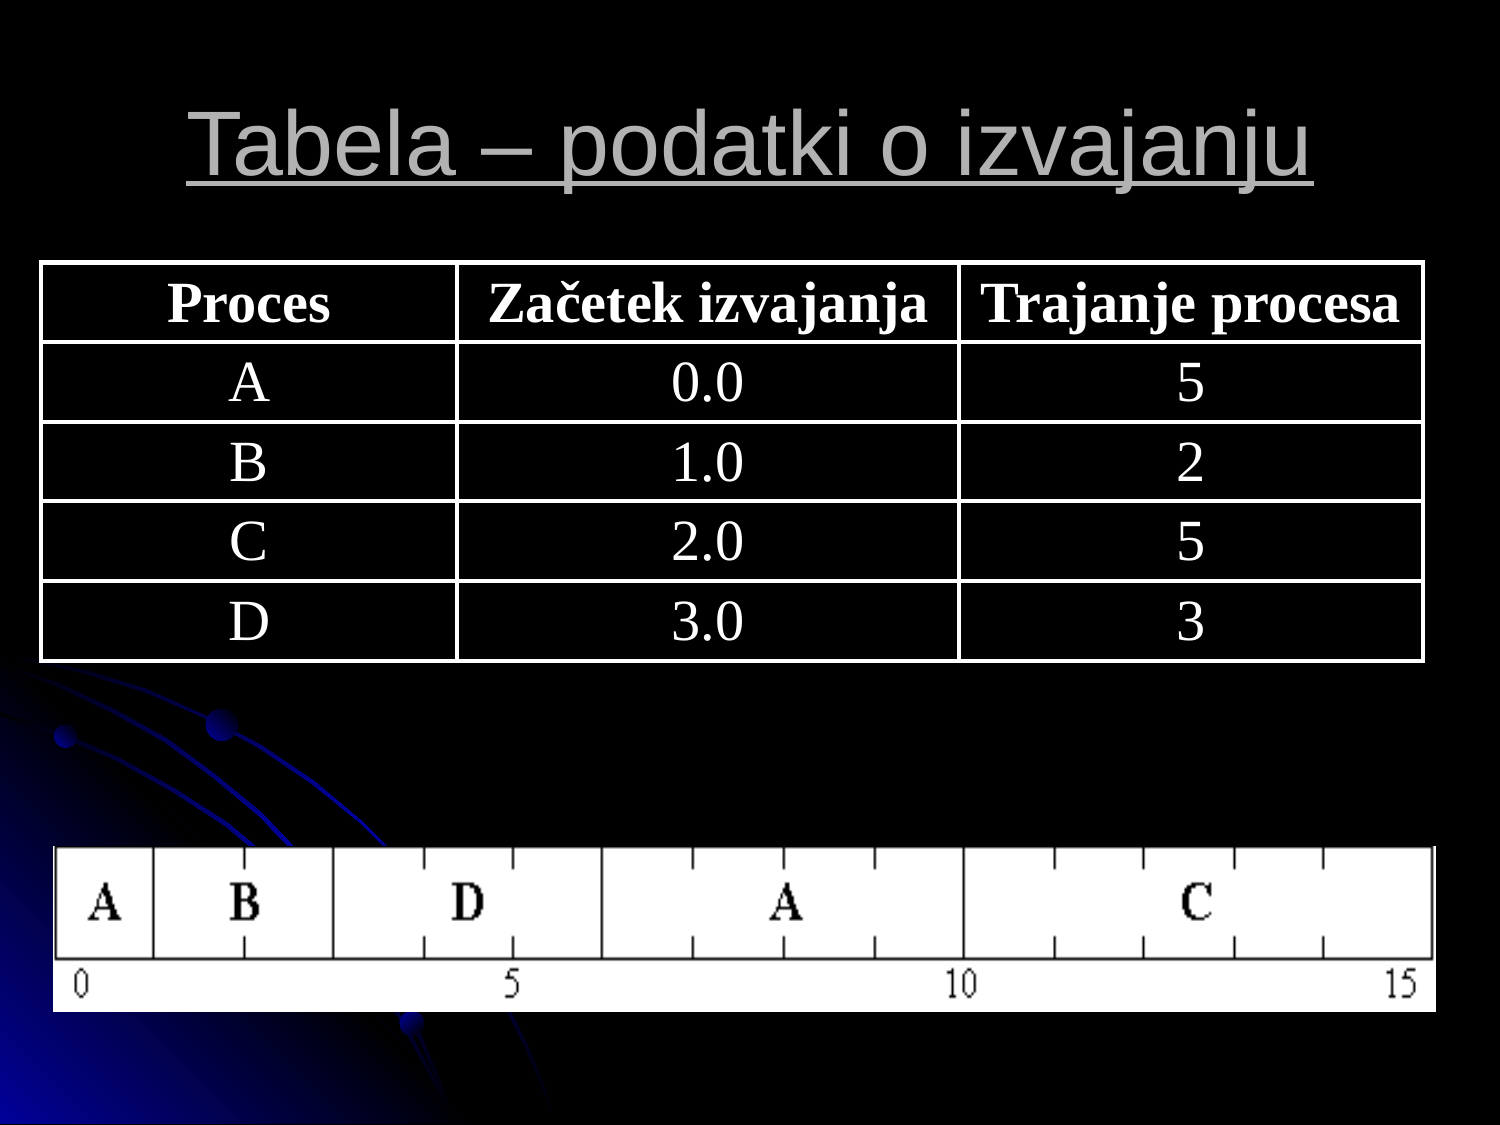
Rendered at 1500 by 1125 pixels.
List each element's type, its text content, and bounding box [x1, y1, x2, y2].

table_cell B [43, 424, 455, 499]
table_cell 1.0 [459, 424, 957, 499]
table_header Začetek izvajanja [459, 265, 957, 340]
table_cell 2.0 [459, 503, 957, 579]
picture [53, 846, 1436, 1012]
table_cell A [43, 344, 455, 420]
table_header Trajanje procesa [961, 265, 1421, 340]
table_header Proces [43, 265, 455, 340]
table_cell 3 [961, 583, 1421, 659]
table_cell 3.0 [459, 583, 957, 659]
table_cell D [43, 583, 455, 659]
table_cell 5 [961, 344, 1421, 420]
table_cell C [43, 503, 455, 579]
table_cell 0.0 [459, 344, 957, 420]
table_cell 5 [961, 503, 1421, 579]
title Tabela – podatki o izvajanju [75, 45, 1425, 233]
table_cell 2 [961, 424, 1421, 499]
